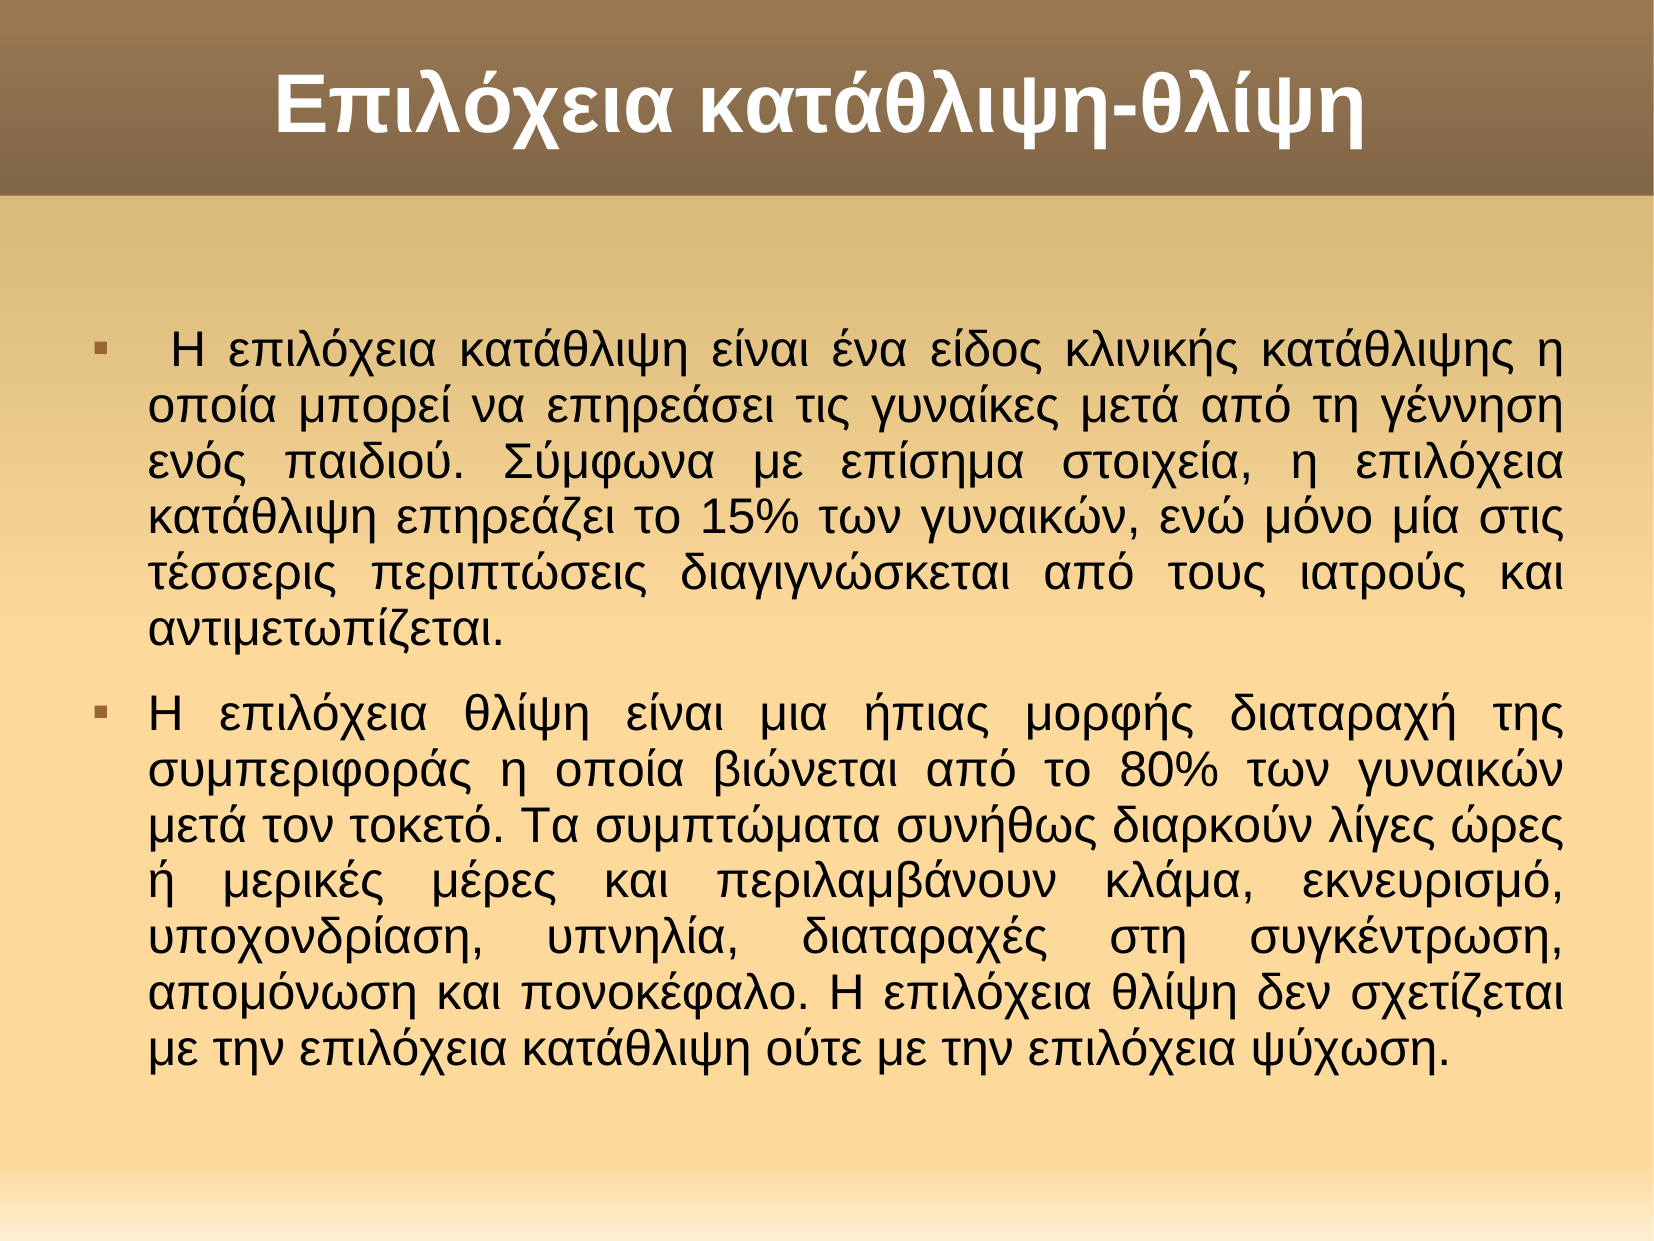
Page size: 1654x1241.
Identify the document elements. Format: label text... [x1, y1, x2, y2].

picture [0, 0, 1654, 1241]
title Επιλόχεια κατάθλιψη-θλίψη [76, 0, 1565, 208]
list Η επιλόχεια κατάθλιψη είναι ένα είδος κλινικής κατάθλιψης η οποία μπορεί να επηρεάσει τις γυναίκες μετά από τη γέννηση ενός παιδιού. Σύμφωνα με επίσημα στοιχεία, η επιλόχεια κατάθλιψη επηρεάζει το 15% των γυναικών, ενώ μόνο μία στις τέσσερις περιπτώσεις διαγιγνώσκεται από τους ιατρούς και αντιμετωπίζεται. Η επιλόχεια θλίψη είναι μια ήπιας μορφής διαταραχή της συμπεριφοράς η οποία βιώνεται από το 80% των γυναικών μετά τον τοκετό. Τα συμπτώματα συνήθως διαρκούν λίγες ώρες ή μερικές μέρες και περιλαμβάνουν κλάμα, εκνευρισμό, υποχονδρίαση, υπνηλία, διαταραχές στη συγκέντρωση, απομόνωση και πονοκέφαλο. Η επιλόχεια θλίψη δεν σχετίζεται με την επιλόχεια κατάθλιψη ούτε με την επιλόχεια ψύχωση. [76, 236, 1565, 1162]
